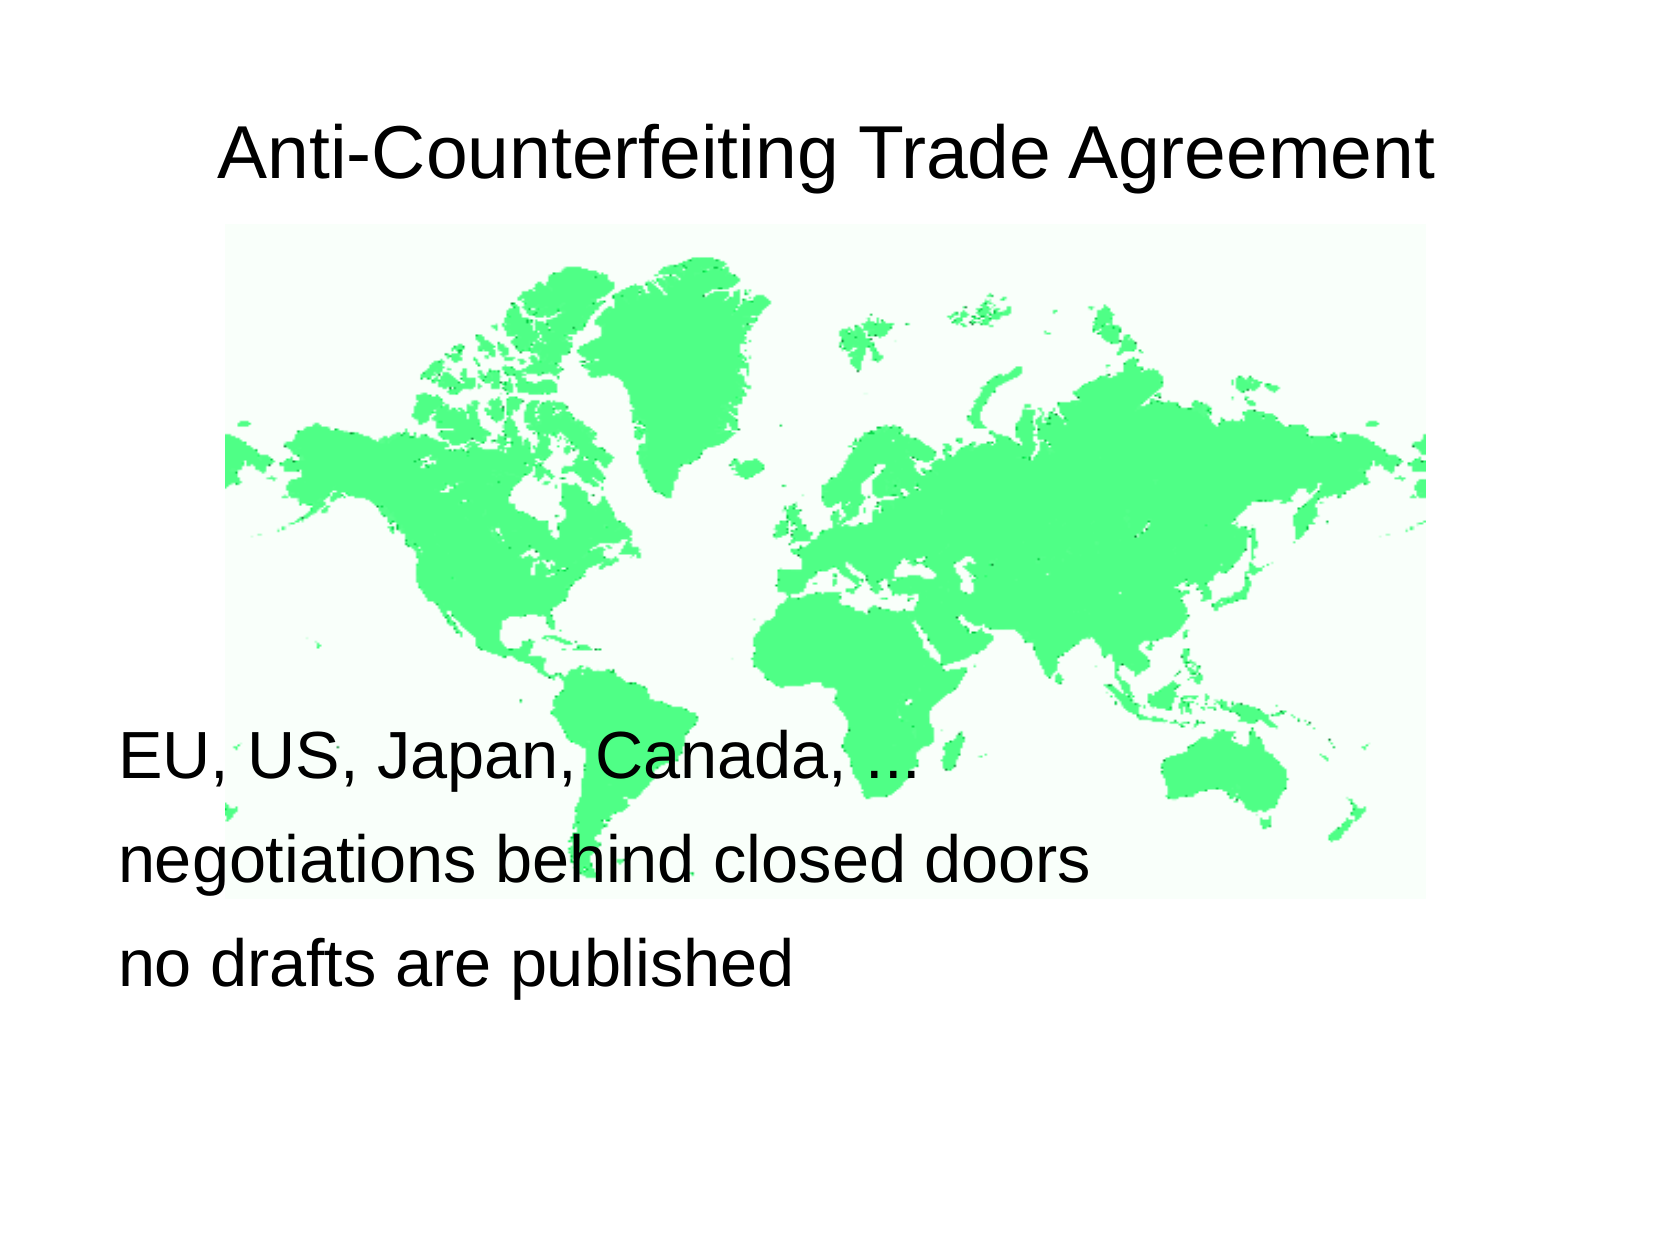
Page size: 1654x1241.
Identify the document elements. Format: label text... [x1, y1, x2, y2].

list EU, US, Japan, Canada, ... negotiations behind closed doors no drafts are published [82, 717, 1571, 1109]
picture [225, 224, 1426, 717]
title Anti-Counterfeiting Trade Agreement [82, 49, 1571, 257]
